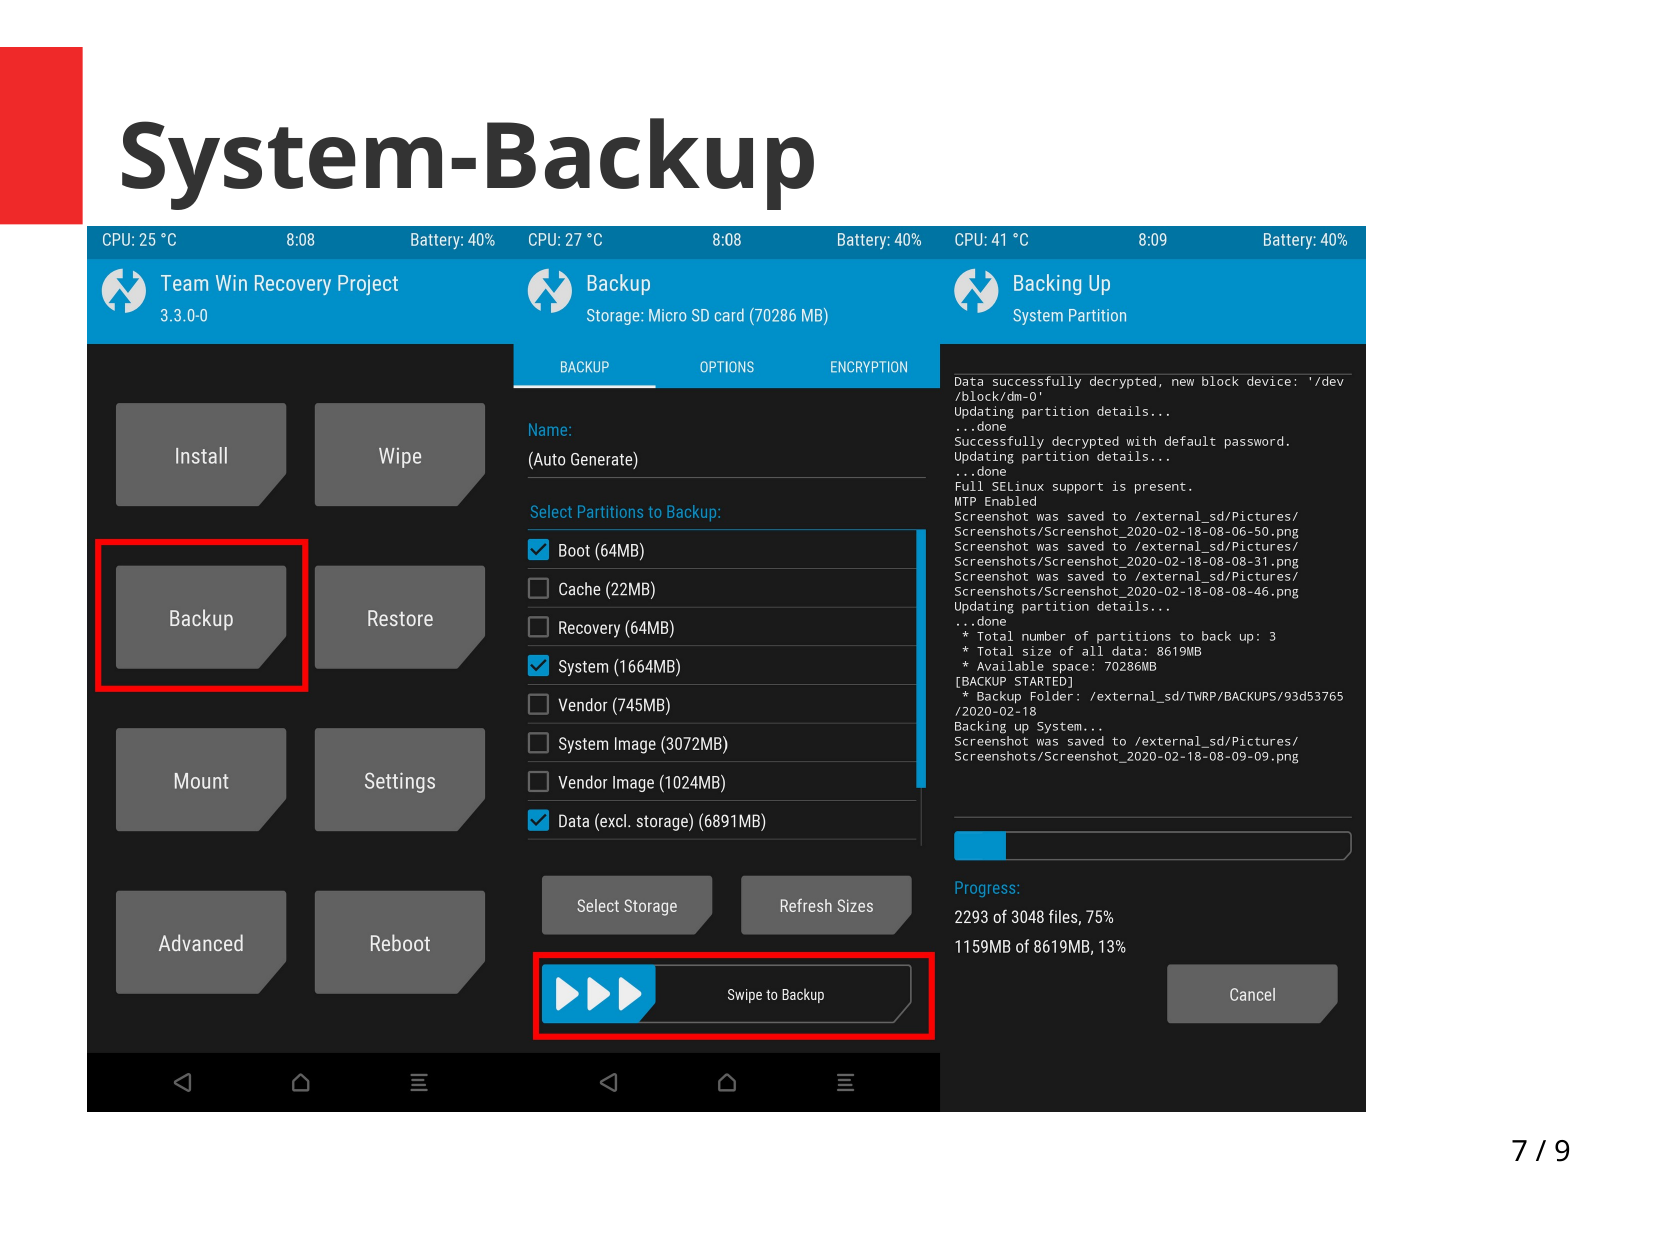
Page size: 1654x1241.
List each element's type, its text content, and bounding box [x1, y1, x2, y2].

picture [440, 238, 446, 245]
picture [1077, 280, 1081, 294]
picture [588, 275, 595, 290]
picture [325, 280, 330, 293]
title System-Backup [118, 49, 1571, 257]
picture [173, 282, 181, 290]
picture [87, 345, 1366, 1113]
picture [102, 269, 146, 312]
picture [1274, 237, 1279, 245]
picture [867, 237, 872, 245]
picture [373, 280, 386, 290]
picture [412, 234, 417, 245]
picture [955, 269, 998, 312]
picture [307, 280, 315, 290]
picture [616, 313, 625, 321]
picture [305, 237, 314, 245]
picture [1047, 275, 1052, 290]
picture [1015, 275, 1022, 290]
picture [1338, 234, 1347, 245]
picture [909, 234, 921, 245]
picture [632, 280, 638, 290]
picture [642, 280, 650, 294]
picture [339, 275, 348, 290]
picture [993, 234, 998, 245]
picture [255, 275, 262, 290]
picture [528, 269, 572, 312]
picture [486, 237, 493, 243]
picture [900, 362, 907, 371]
picture [650, 309, 656, 321]
picture [469, 234, 474, 245]
picture [239, 280, 247, 290]
picture [621, 275, 625, 290]
picture [351, 280, 355, 291]
picture [1029, 280, 1033, 290]
picture [1264, 234, 1270, 245]
picture [318, 280, 325, 290]
picture [724, 313, 729, 321]
picture [1102, 280, 1109, 294]
picture [569, 362, 574, 370]
picture [300, 235, 304, 245]
picture [162, 275, 170, 290]
picture [869, 362, 875, 372]
picture [266, 280, 279, 290]
picture [199, 279, 203, 290]
picture [363, 280, 370, 295]
picture [1063, 280, 1070, 290]
picture [601, 280, 607, 290]
picture [839, 362, 845, 371]
picture [184, 280, 191, 290]
